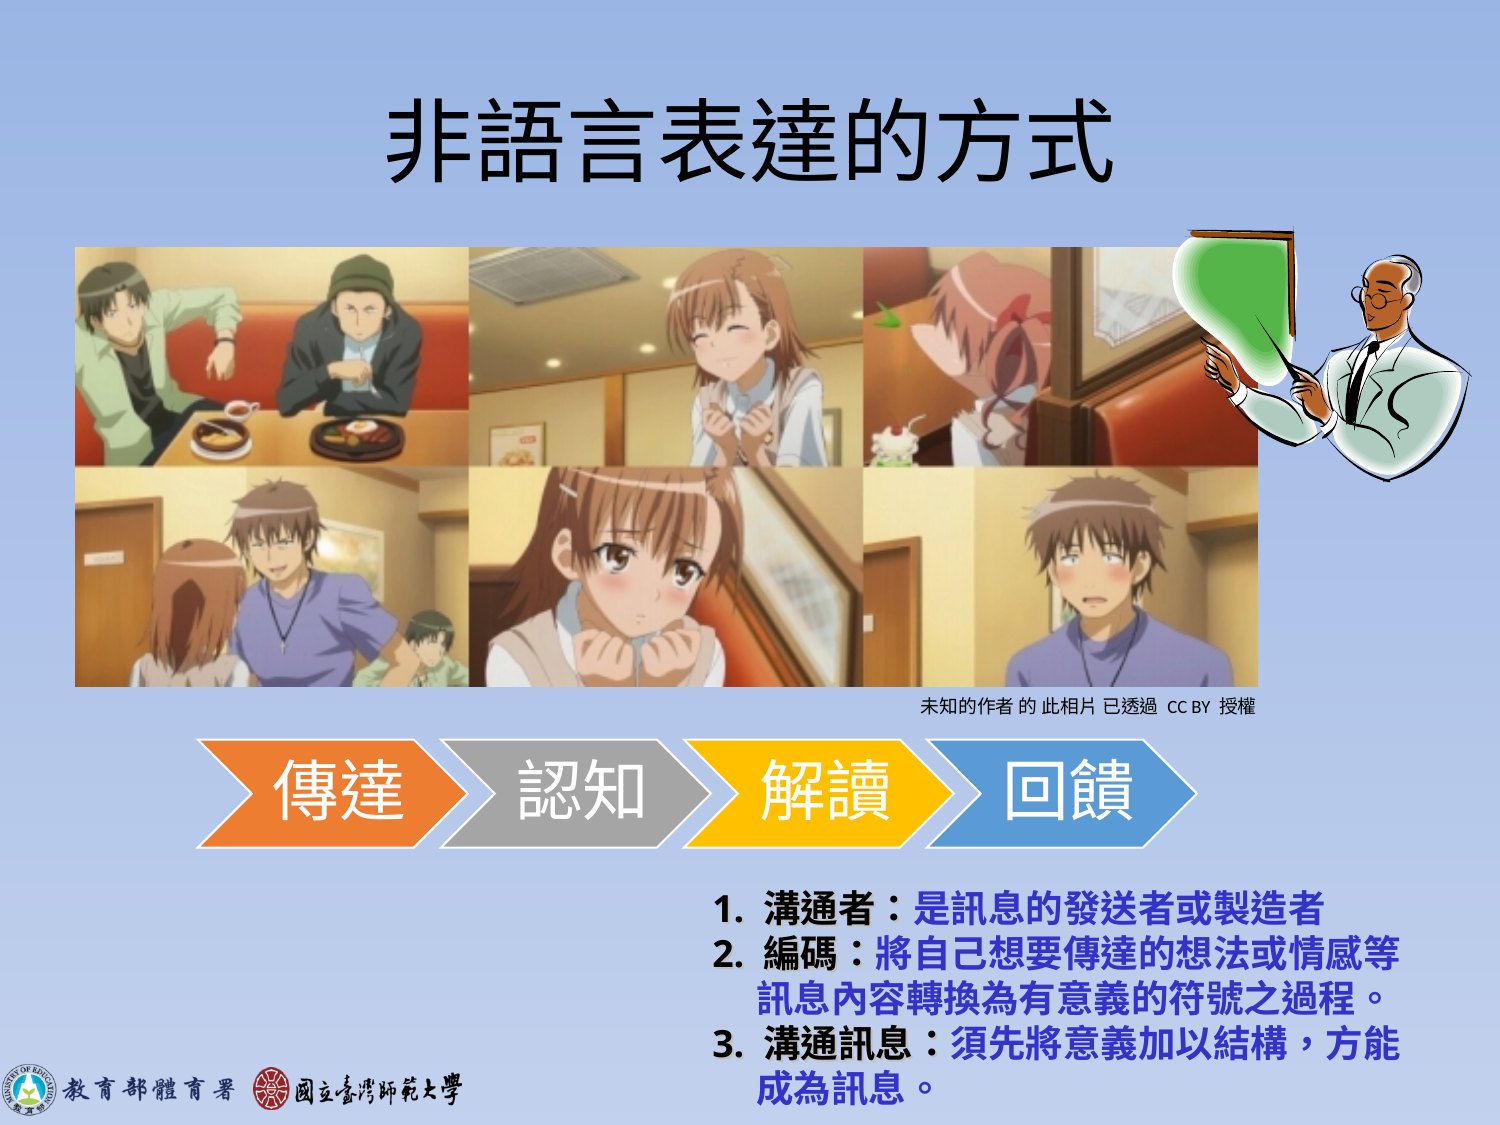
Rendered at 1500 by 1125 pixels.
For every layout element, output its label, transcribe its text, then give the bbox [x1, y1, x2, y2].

title 非語言表達的方式 [75, 45, 1426, 233]
text_box 未知的作者 的 此相片 已透過 CC BY 授權 [905, 686, 1500, 725]
text_box 傳達 [197, 739, 468, 848]
text_box 1. 溝通者：是訊息的發送者或製造者 2. 編碼：將自己想要傳達的想法或情感等訊息內容轉換為有意義的符號之過程。 3. 溝通訊息：須先將意義加以結構，方能成為訊息。 [697, 878, 1447, 1118]
picture [75, 225, 1472, 687]
text_box 解讀 [683, 739, 954, 848]
text_box 回饋 [926, 739, 1197, 848]
text_box 認知 [440, 739, 711, 848]
